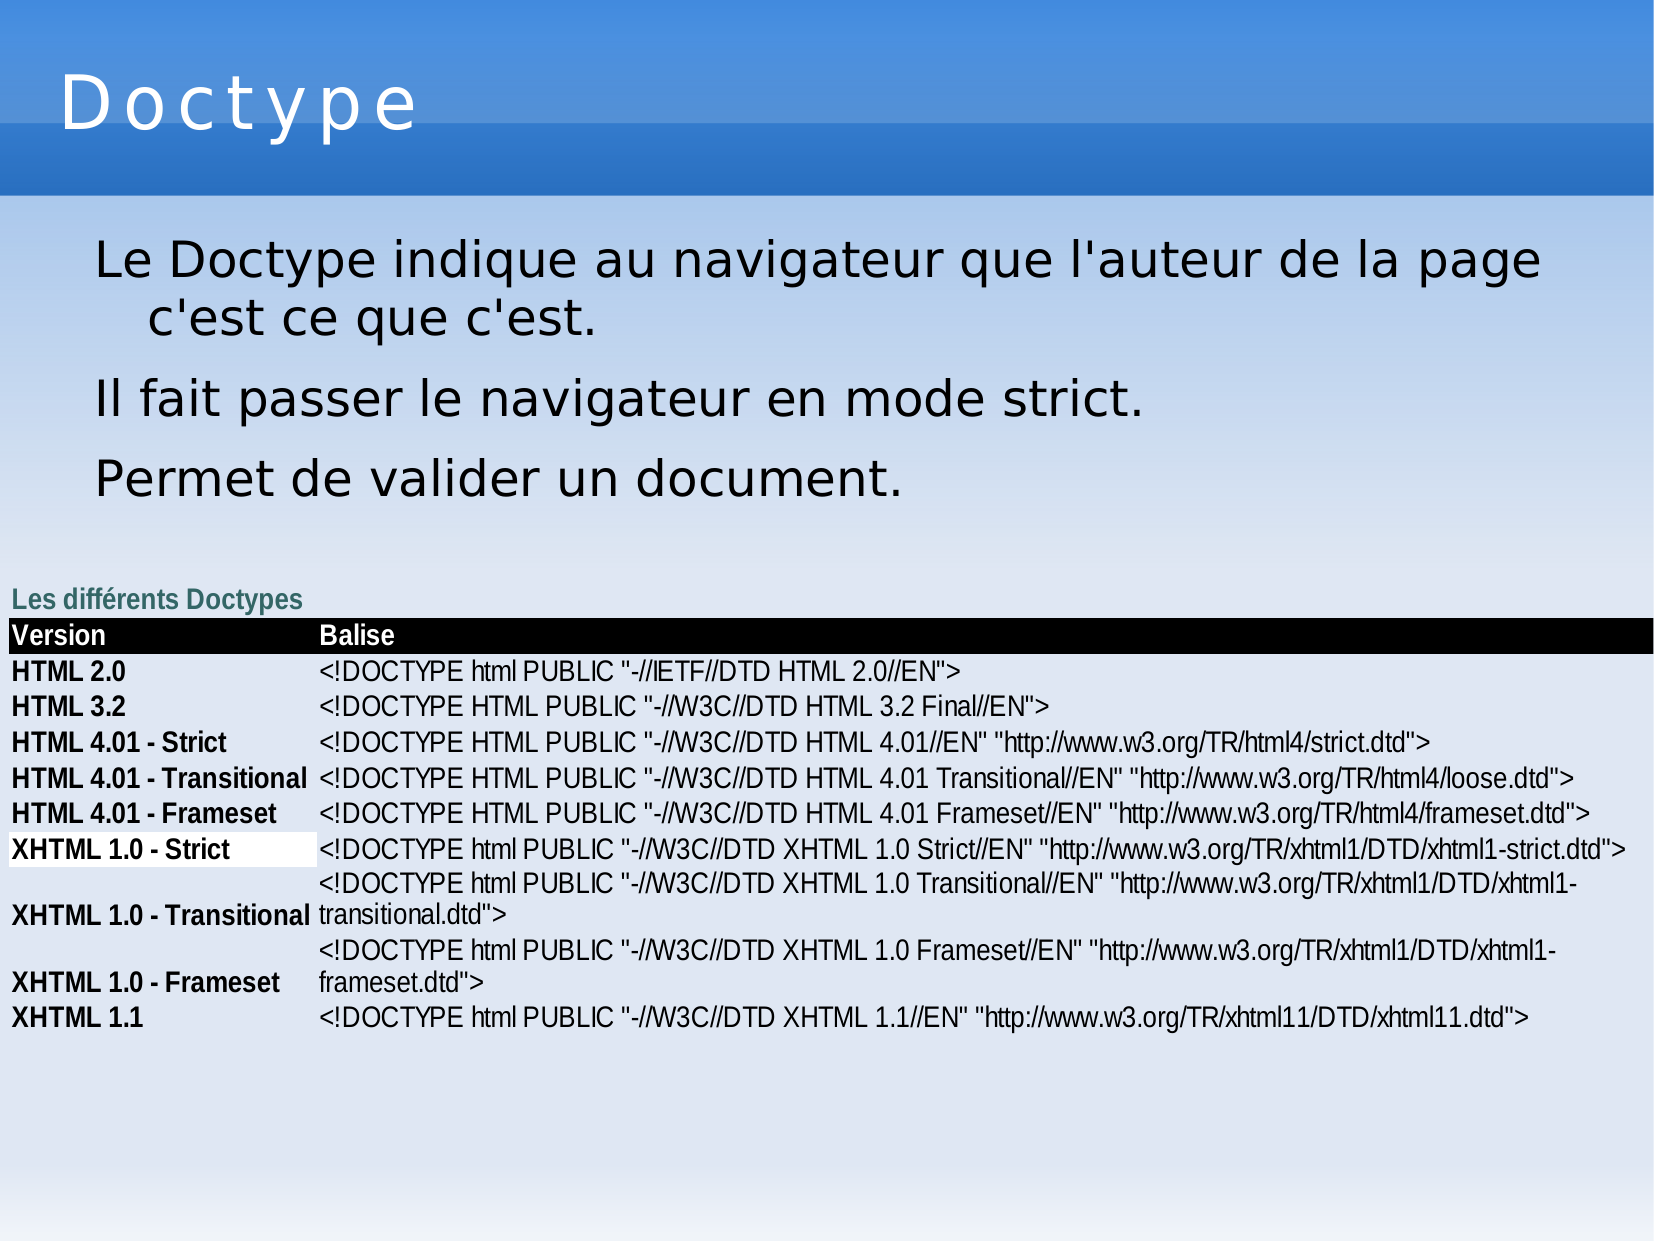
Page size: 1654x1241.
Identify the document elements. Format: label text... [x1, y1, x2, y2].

picture [0, 0, 1654, 1241]
title Doctype [59, 29, 1270, 178]
list Le Doctype indique au navigateur que l'auteur de la page c'est ce que c'est. Il fait passer le navigateur en mode strict. Permet de valider un document. [76, 231, 1565, 525]
chart [9, 582, 1654, 1182]
